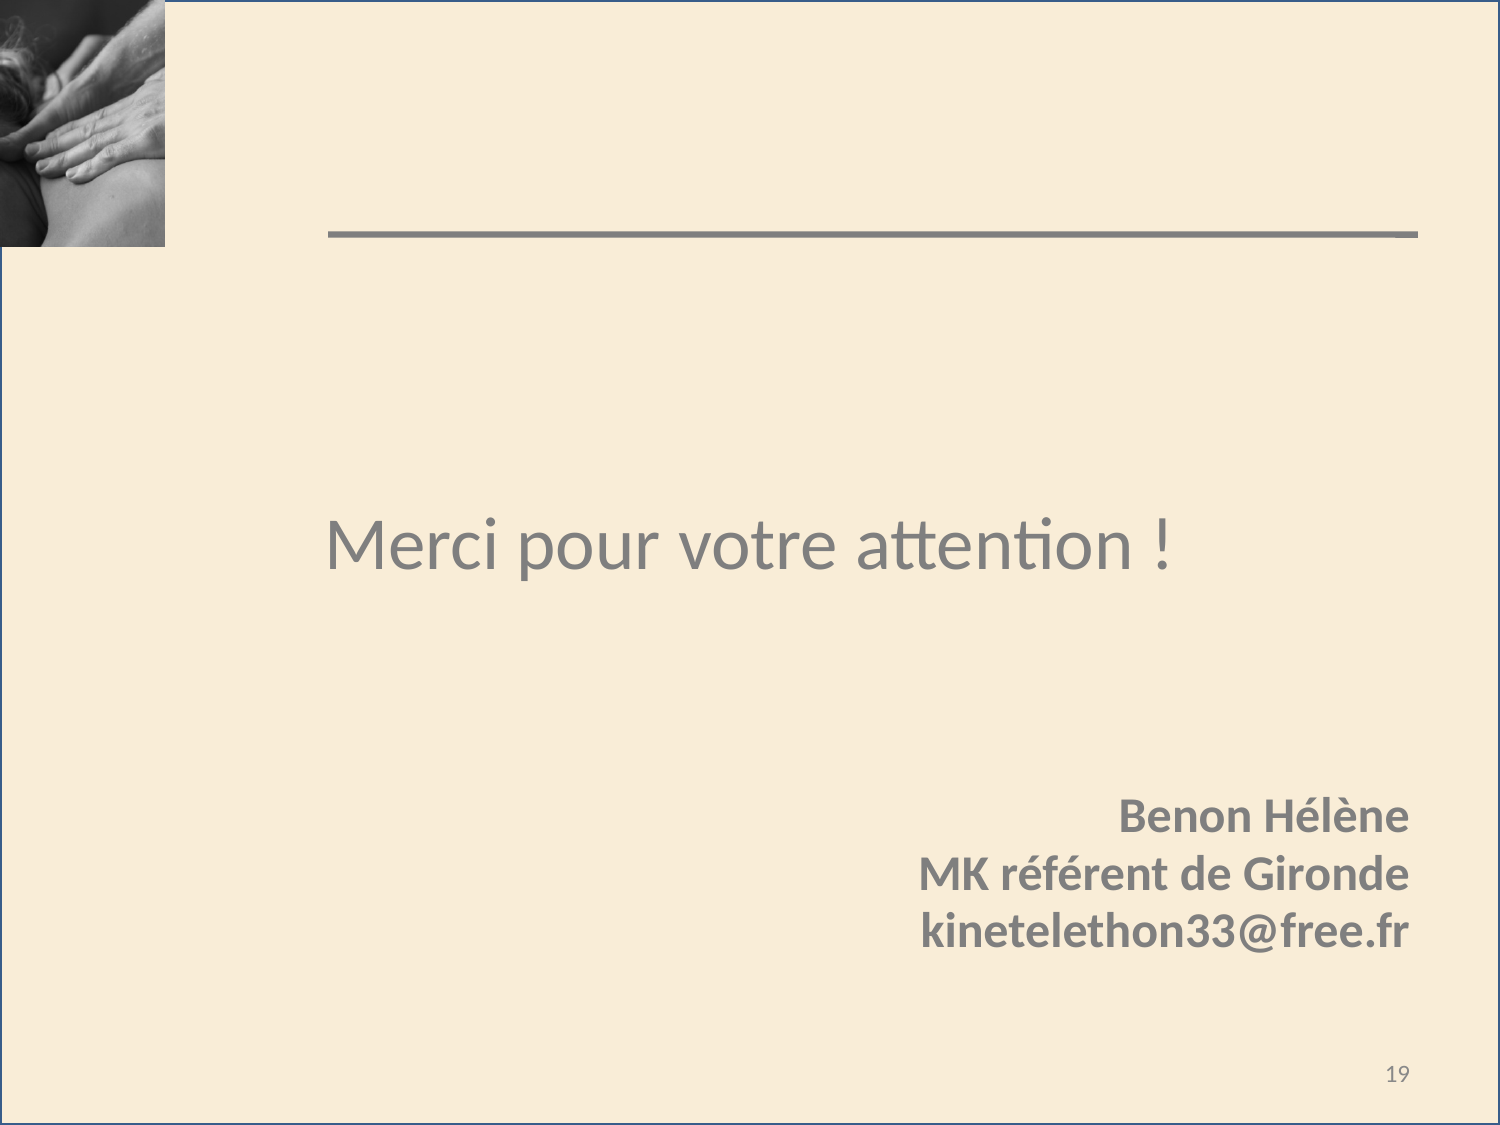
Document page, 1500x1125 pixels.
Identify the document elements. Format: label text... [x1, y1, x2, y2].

text_box <numéro> [1074, 1042, 1426, 1103]
list Merci pour votre attention ! Benon Hélène MK référent de Gironde kinetelethon33@free.fr [75, 328, 1426, 1047]
picture [0, 0, 165, 247]
